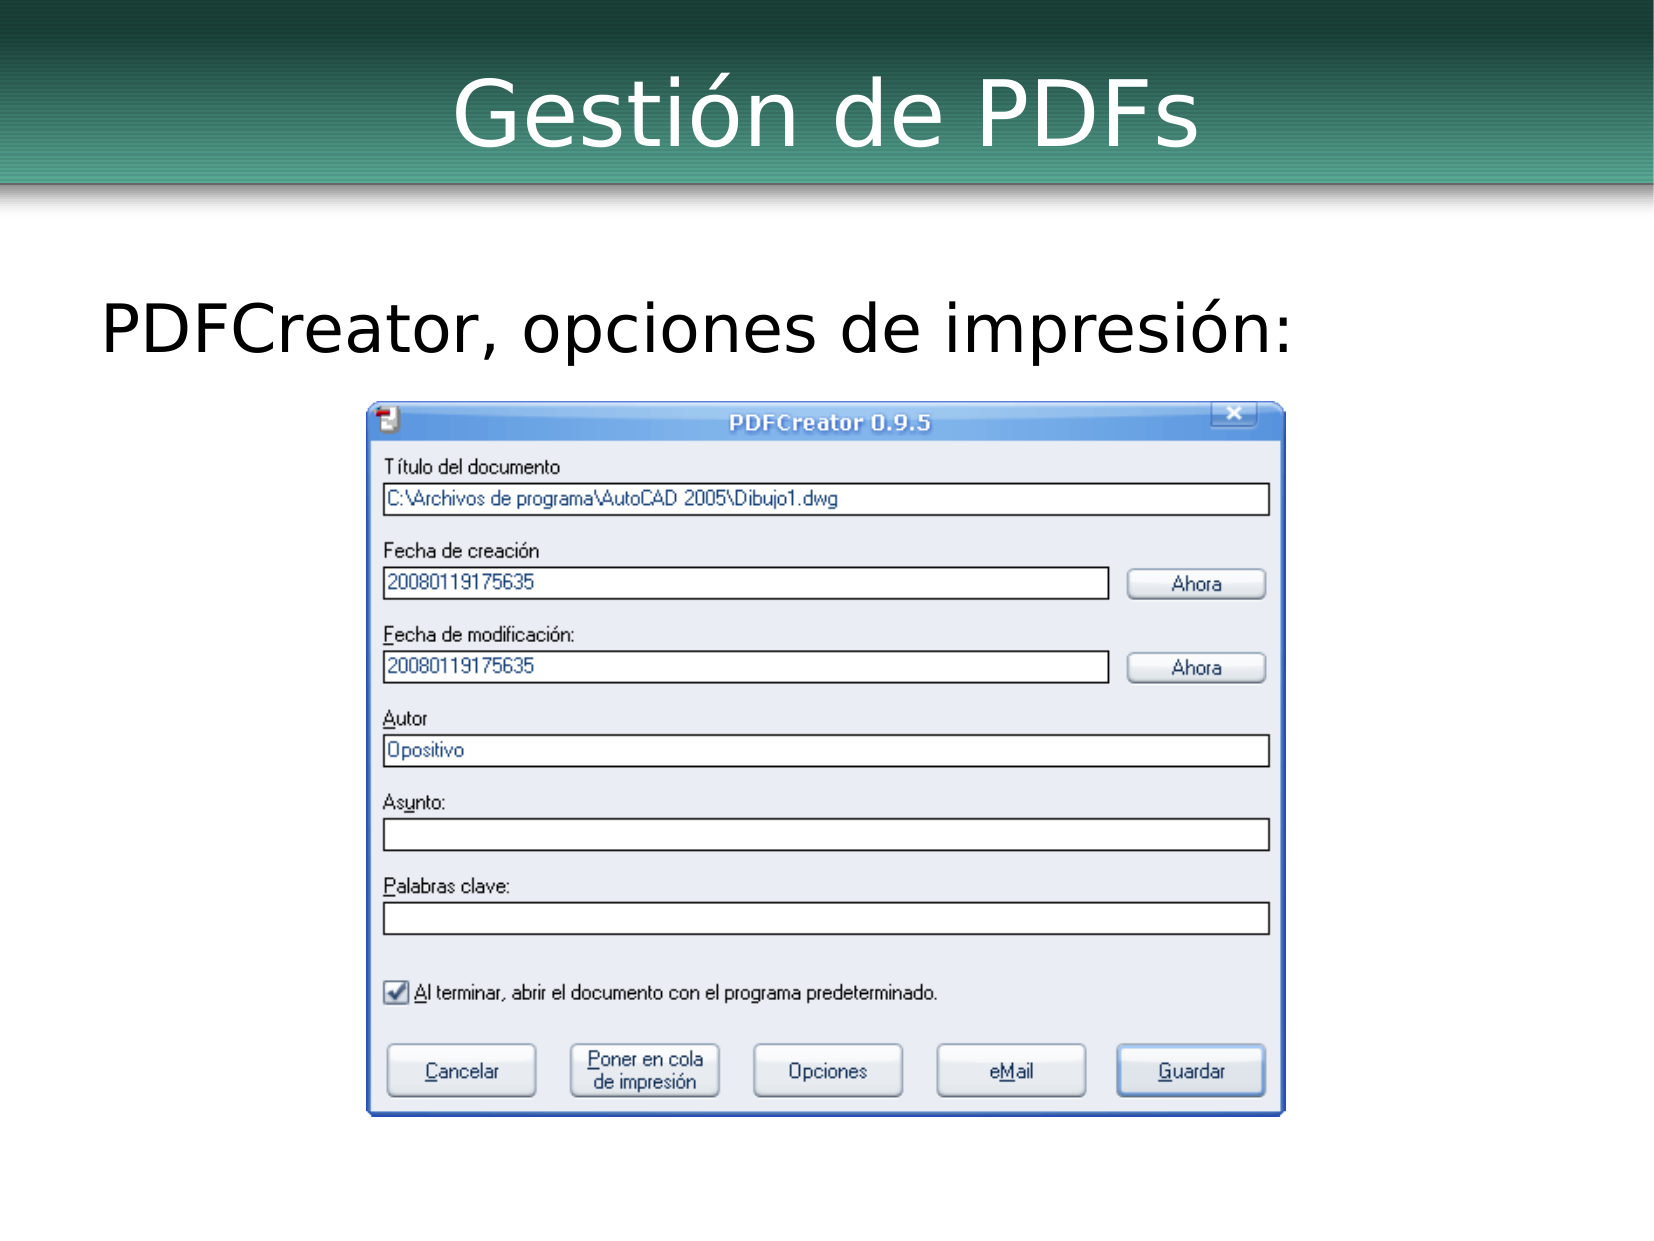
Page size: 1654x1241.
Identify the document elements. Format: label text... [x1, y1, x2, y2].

list PDFCreator, opciones de impresión: [82, 290, 1571, 1094]
picture [366, 401, 1286, 1117]
title Gestión de PDFs [82, 11, 1571, 219]
picture [0, 0, 1654, 225]
